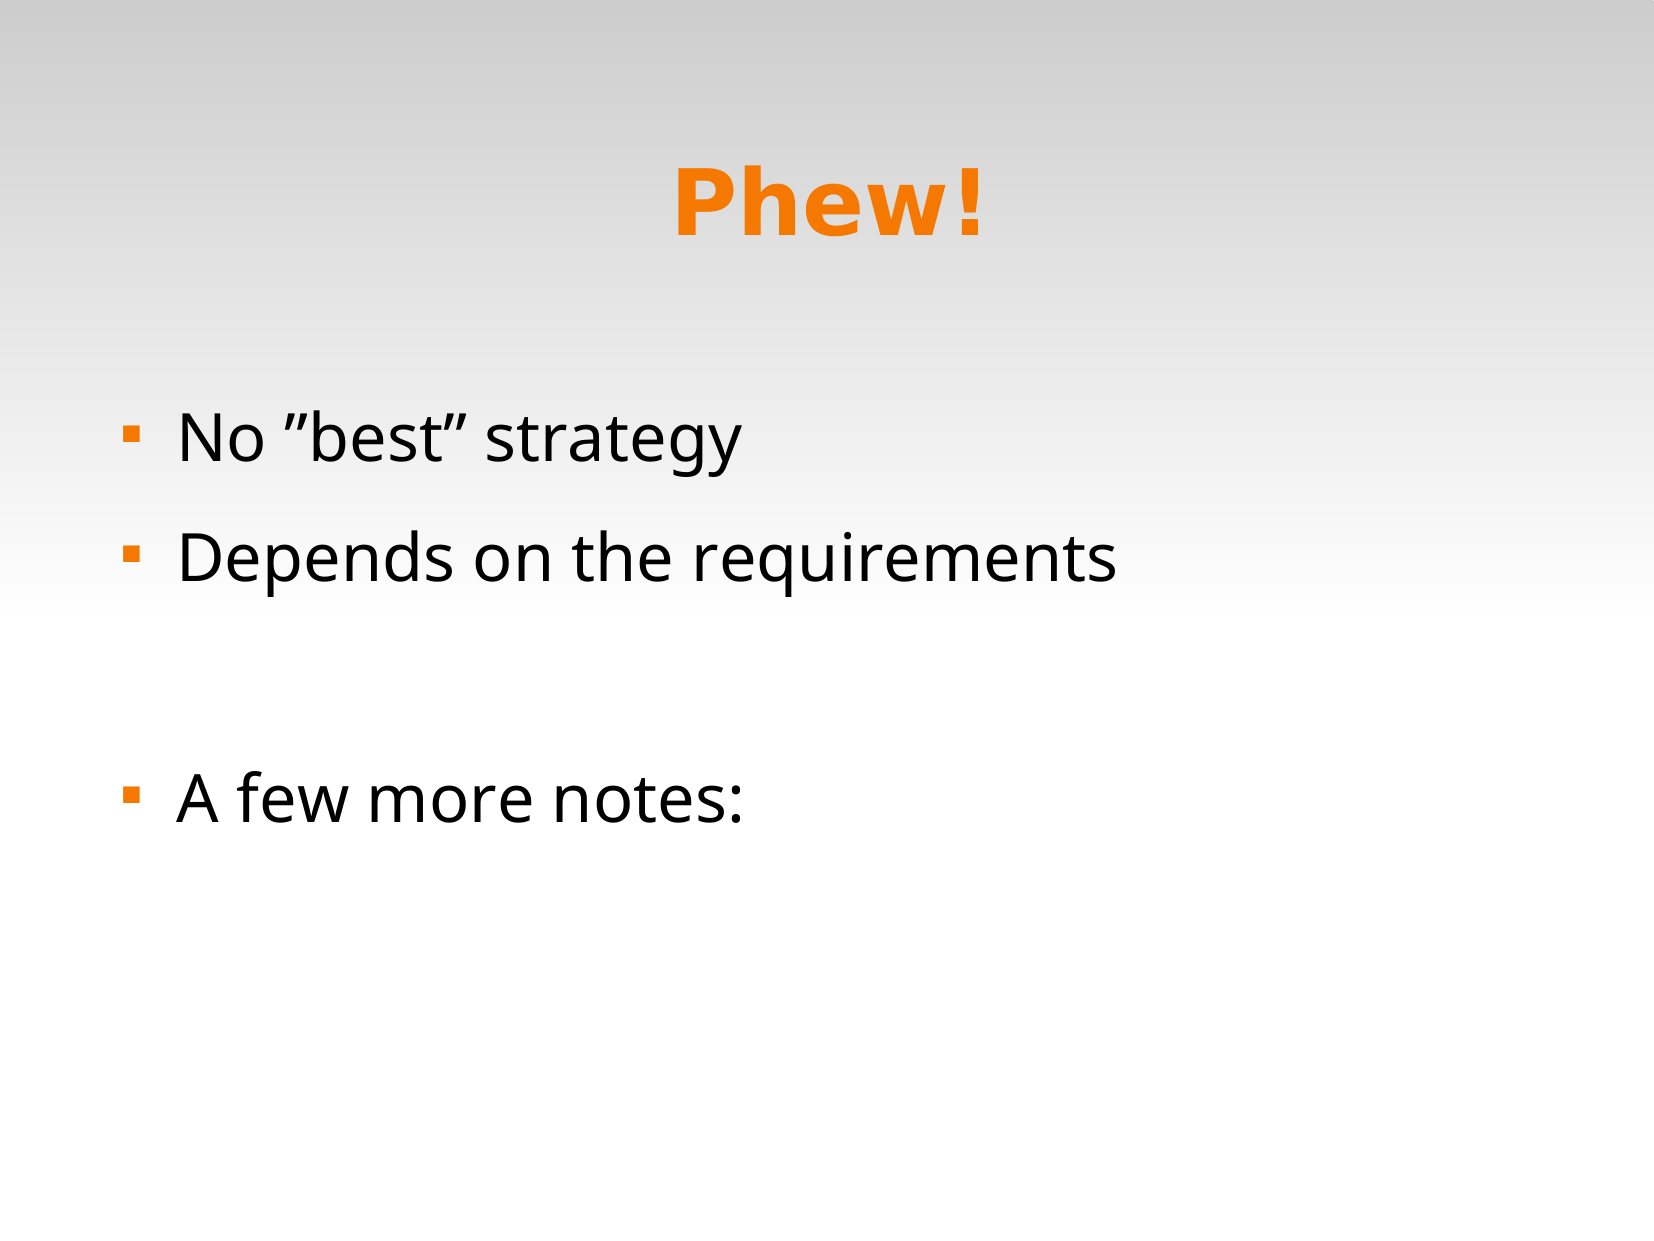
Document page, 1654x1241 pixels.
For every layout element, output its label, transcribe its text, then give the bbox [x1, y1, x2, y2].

title Phew! [86, 107, 1576, 301]
list No ”best” strategy Depends on the requirements A few more notes: [87, 389, 1576, 925]
